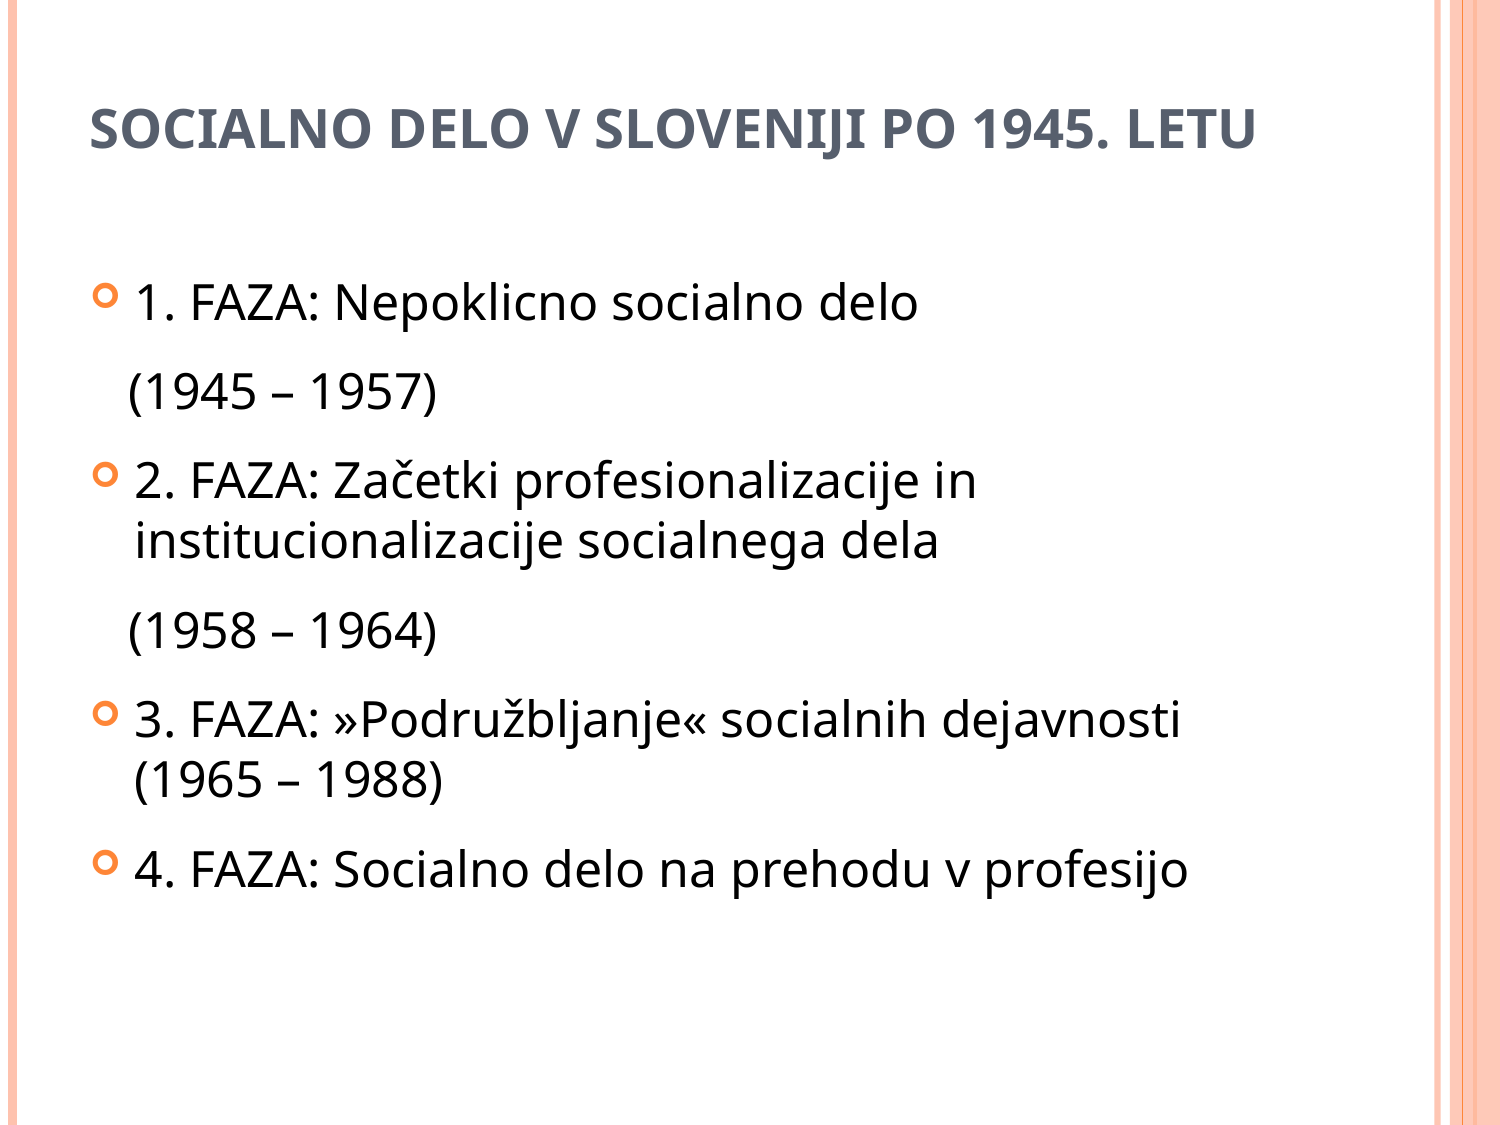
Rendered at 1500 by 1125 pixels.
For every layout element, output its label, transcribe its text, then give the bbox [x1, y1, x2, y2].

list 1. FAZA: Nepoklicno socialno delo (1945 – 1957) 2. FAZA: Začetki profesionalizacije in institucionalizacije socialnega dela (1958 – 1964) 3. FAZA: »Podružbljanje« socialnih dejavnosti (1965 – 1988) 4. FAZA: Socialno delo na prehodu v profesijo [75, 262, 1300, 1062]
title SOCIALNO DELO V SLOVENIJI PO 1945. LETU [75, 45, 1300, 233]
